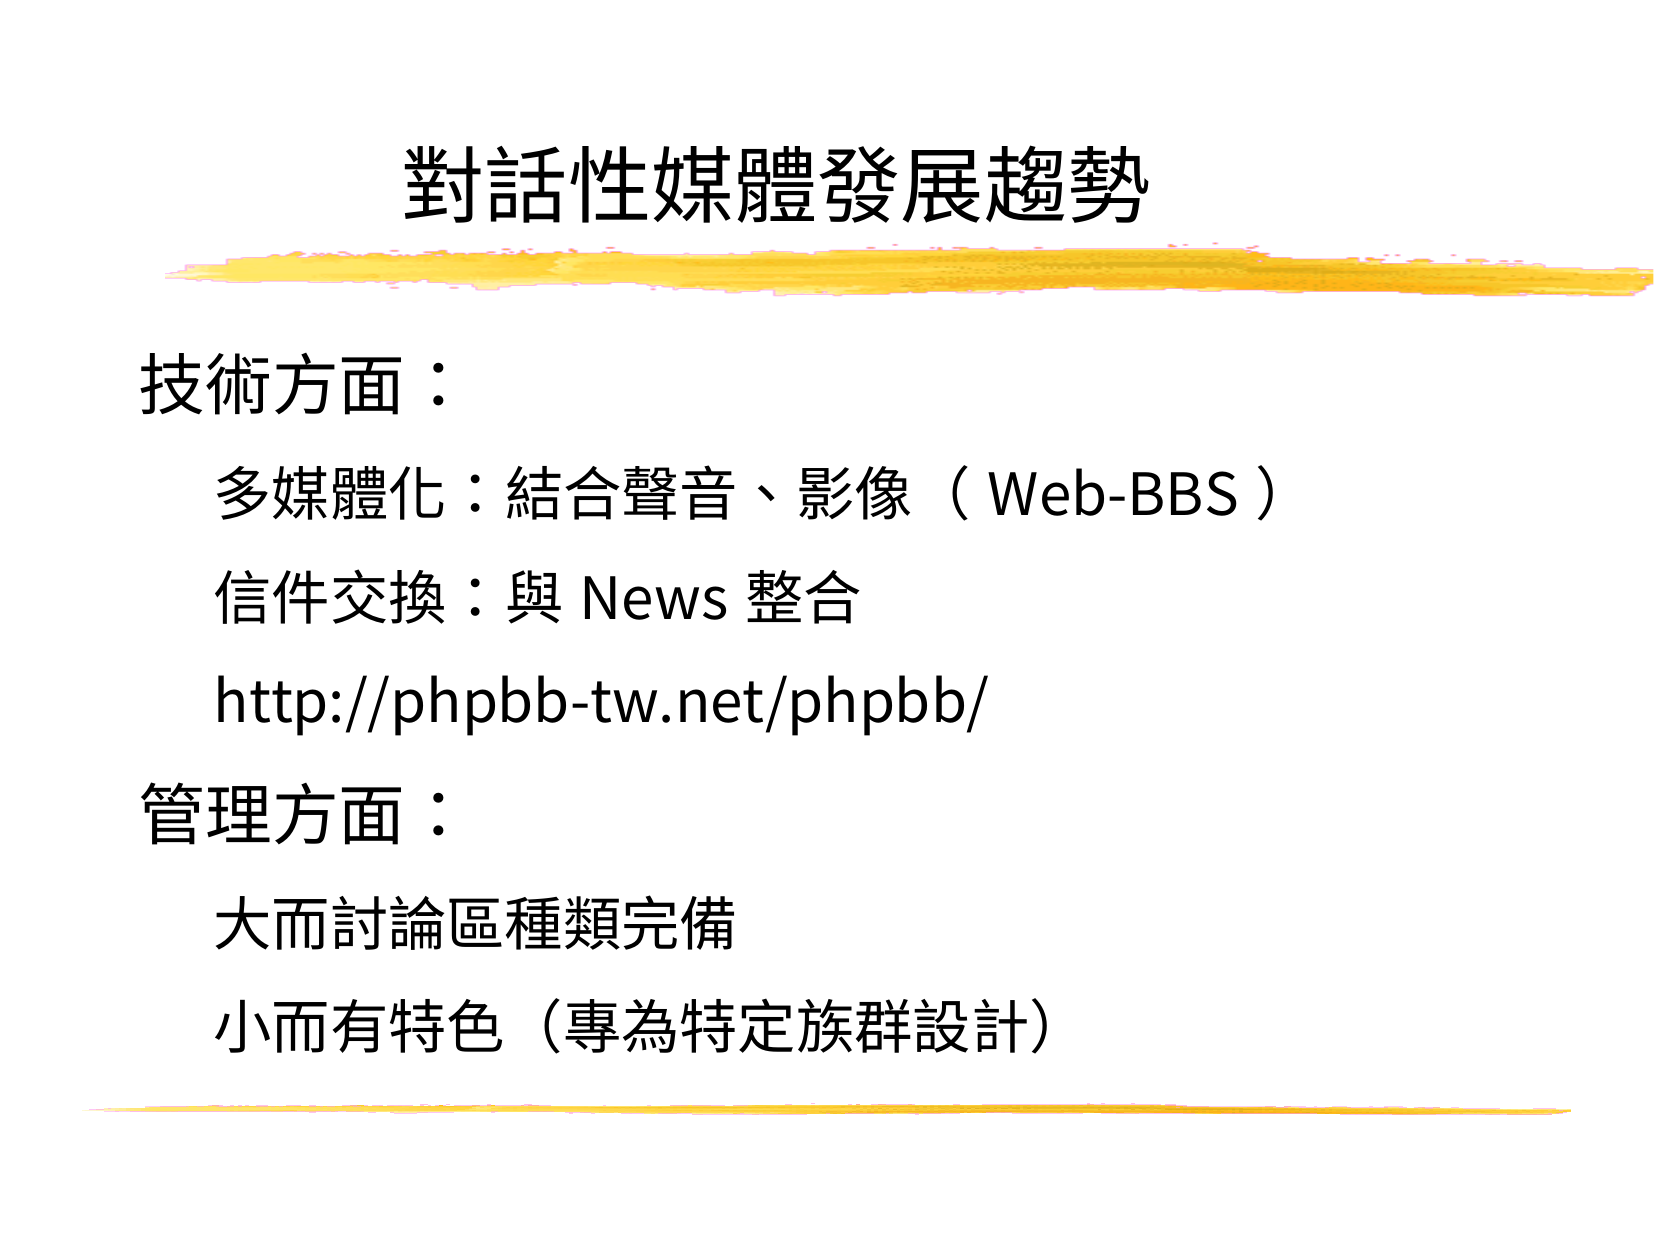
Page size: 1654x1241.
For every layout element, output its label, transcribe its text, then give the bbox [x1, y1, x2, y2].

title 對話性媒體發展趨勢 [73, 41, 1479, 249]
list 技術方面： 多媒體化：結合聲音、影像（Web-BBS） 信件交換：與News整合 http://phpbb-tw.net/phpbb/ 管理方面： 大而討論區種類完備 小而有特色（專為特定族群設計） [124, 316, 1530, 1061]
picture [82, 1102, 1571, 1117]
picture [165, 237, 1654, 308]
